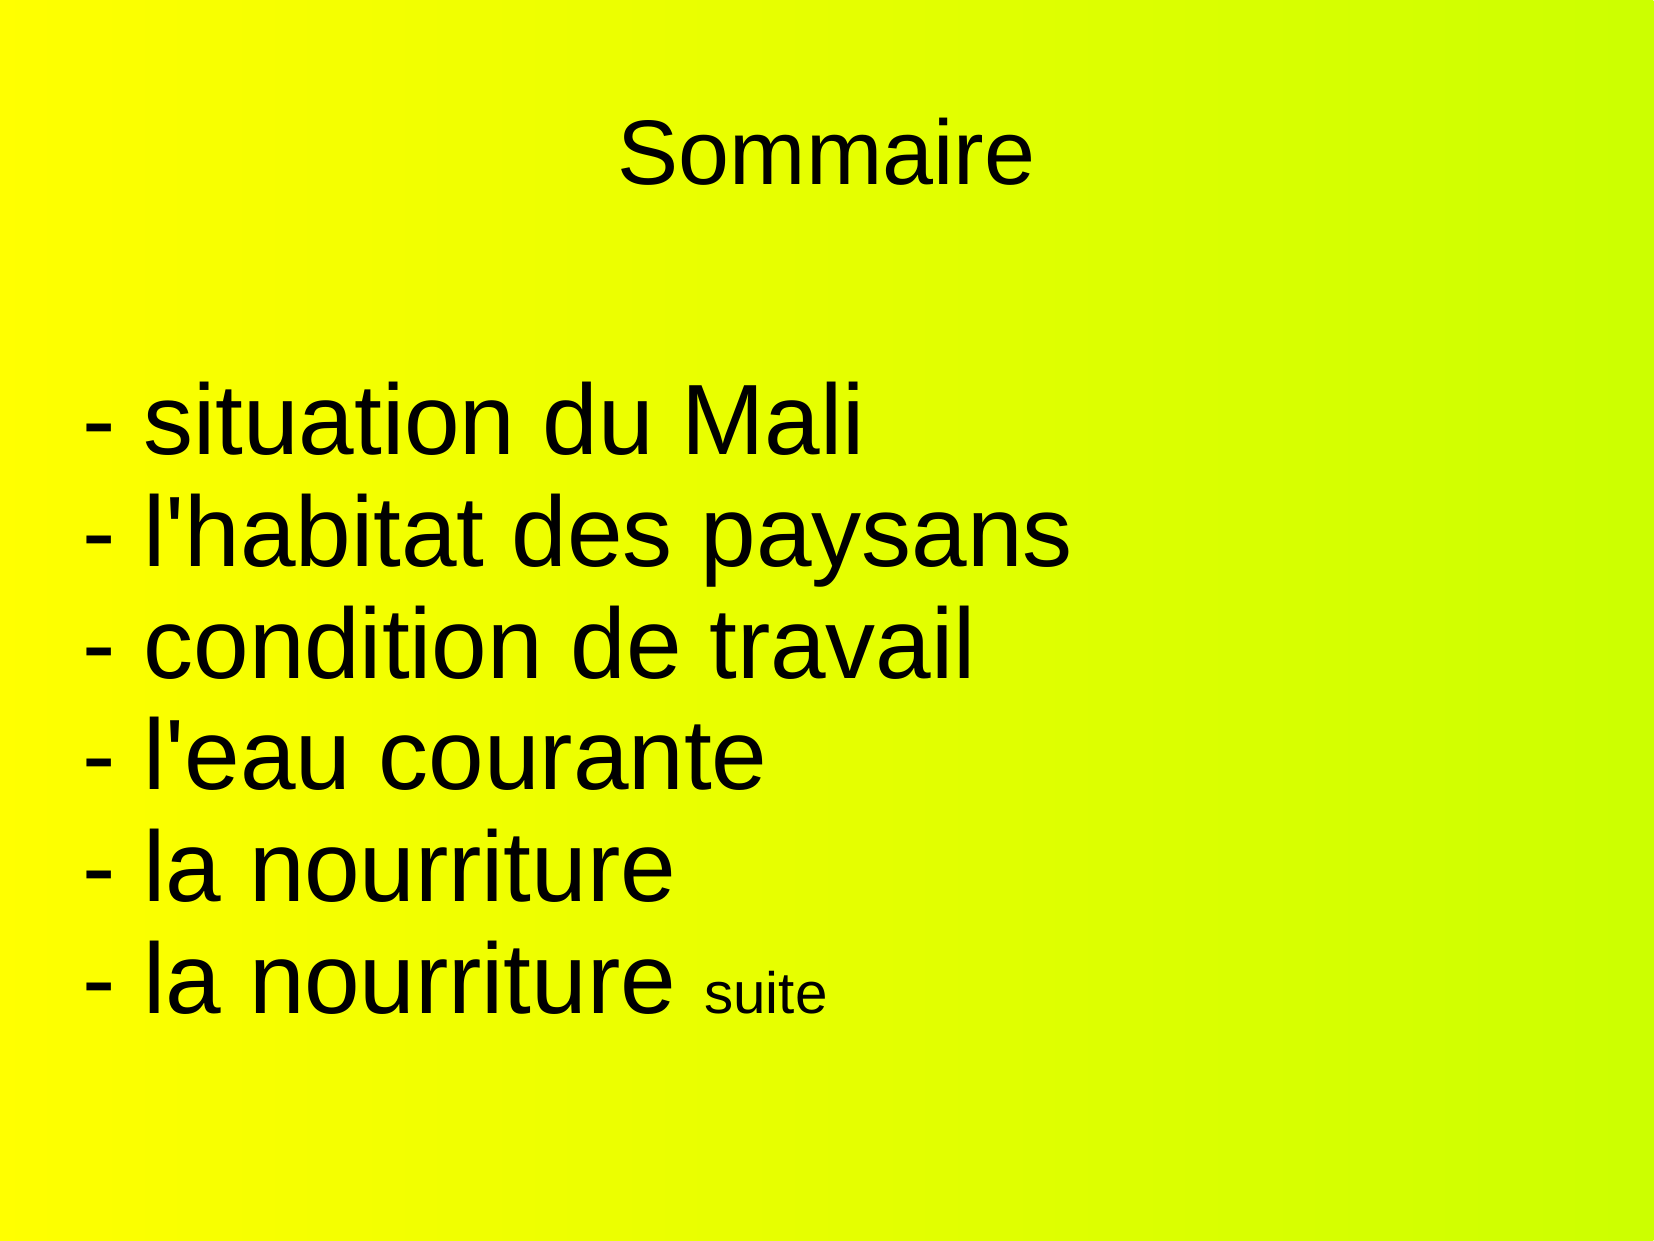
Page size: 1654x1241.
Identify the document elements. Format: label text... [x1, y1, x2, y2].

subtitle - situation du Mali - l'habitat des paysans - condition de travail - l'eau courante - la nourriture - la nourriture suite [82, 290, 1571, 1109]
title Sommaire [82, 49, 1571, 257]
